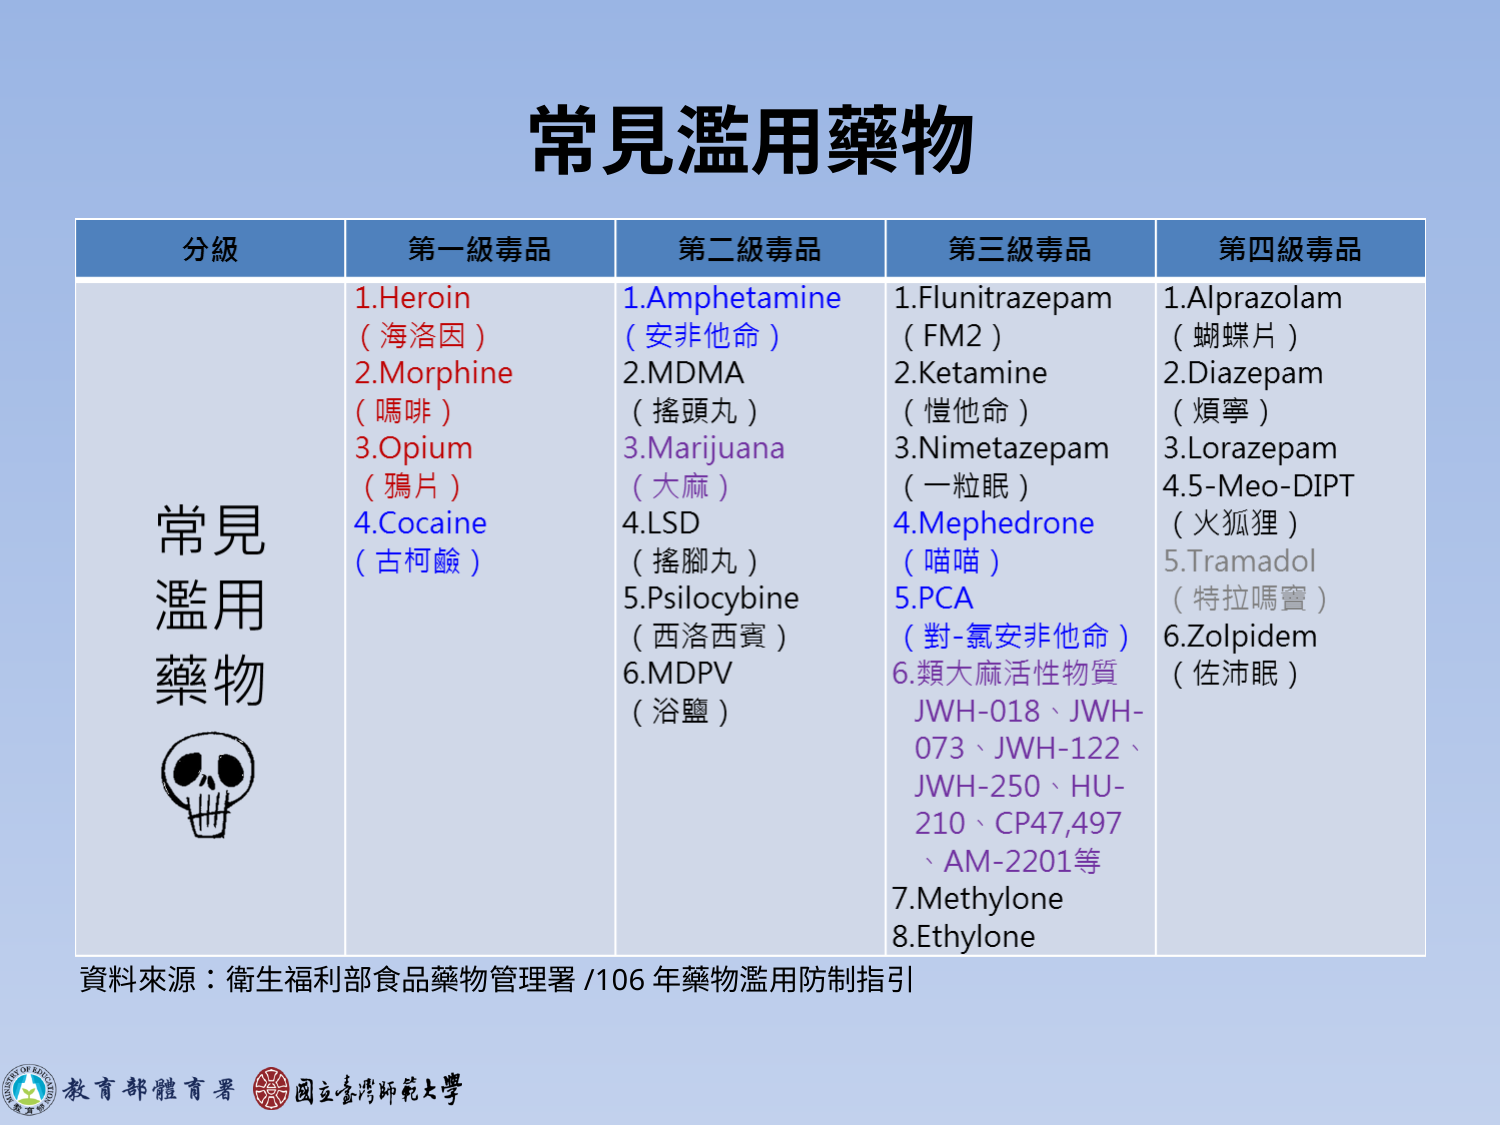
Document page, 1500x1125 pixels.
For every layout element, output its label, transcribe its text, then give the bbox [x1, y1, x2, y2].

text_box 資料來源：衛生福利部食品藥物管理署/106年藥物濫用防制指引 [65, 954, 931, 1004]
picture [75, 218, 1426, 970]
title 常見濫用藥物 [75, 45, 1426, 218]
